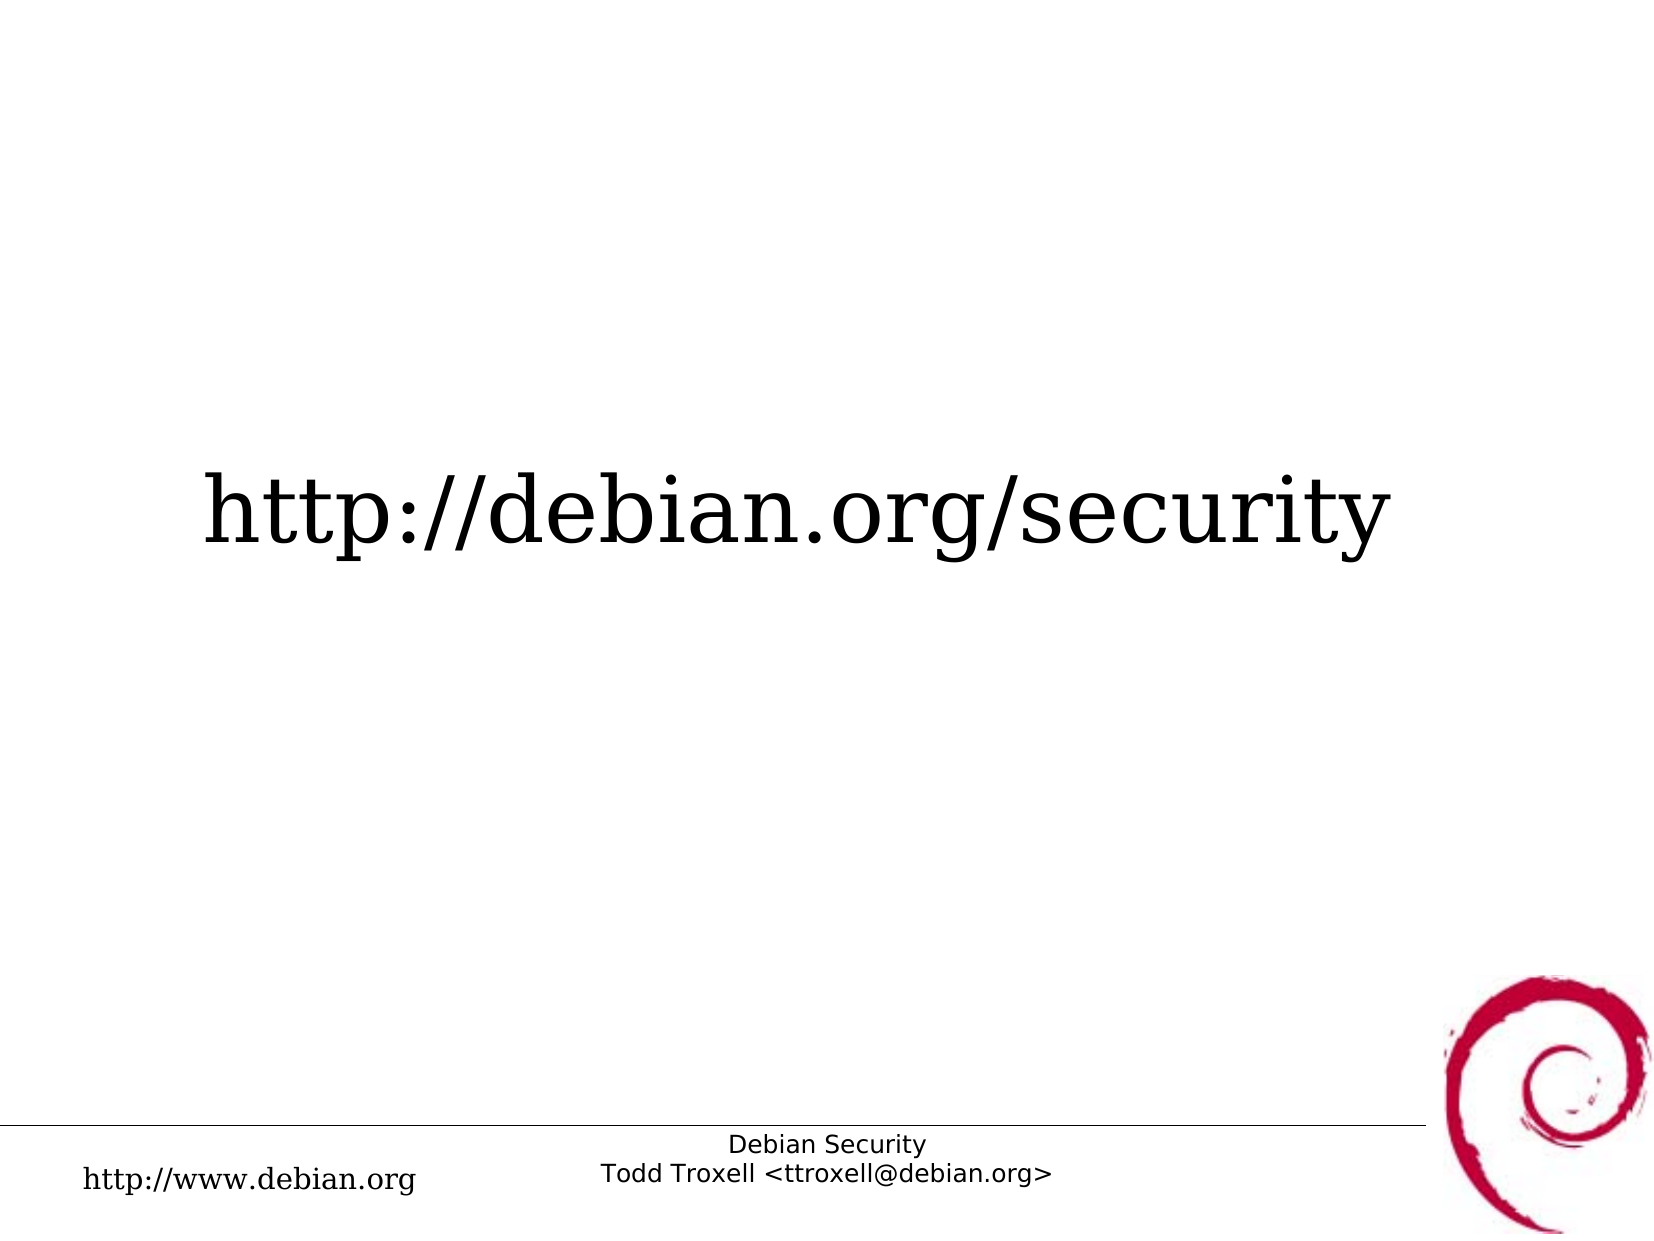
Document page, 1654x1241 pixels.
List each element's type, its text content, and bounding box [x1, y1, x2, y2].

text_box http://debian.org/security [187, 450, 1651, 572]
picture [1443, 975, 1654, 1234]
